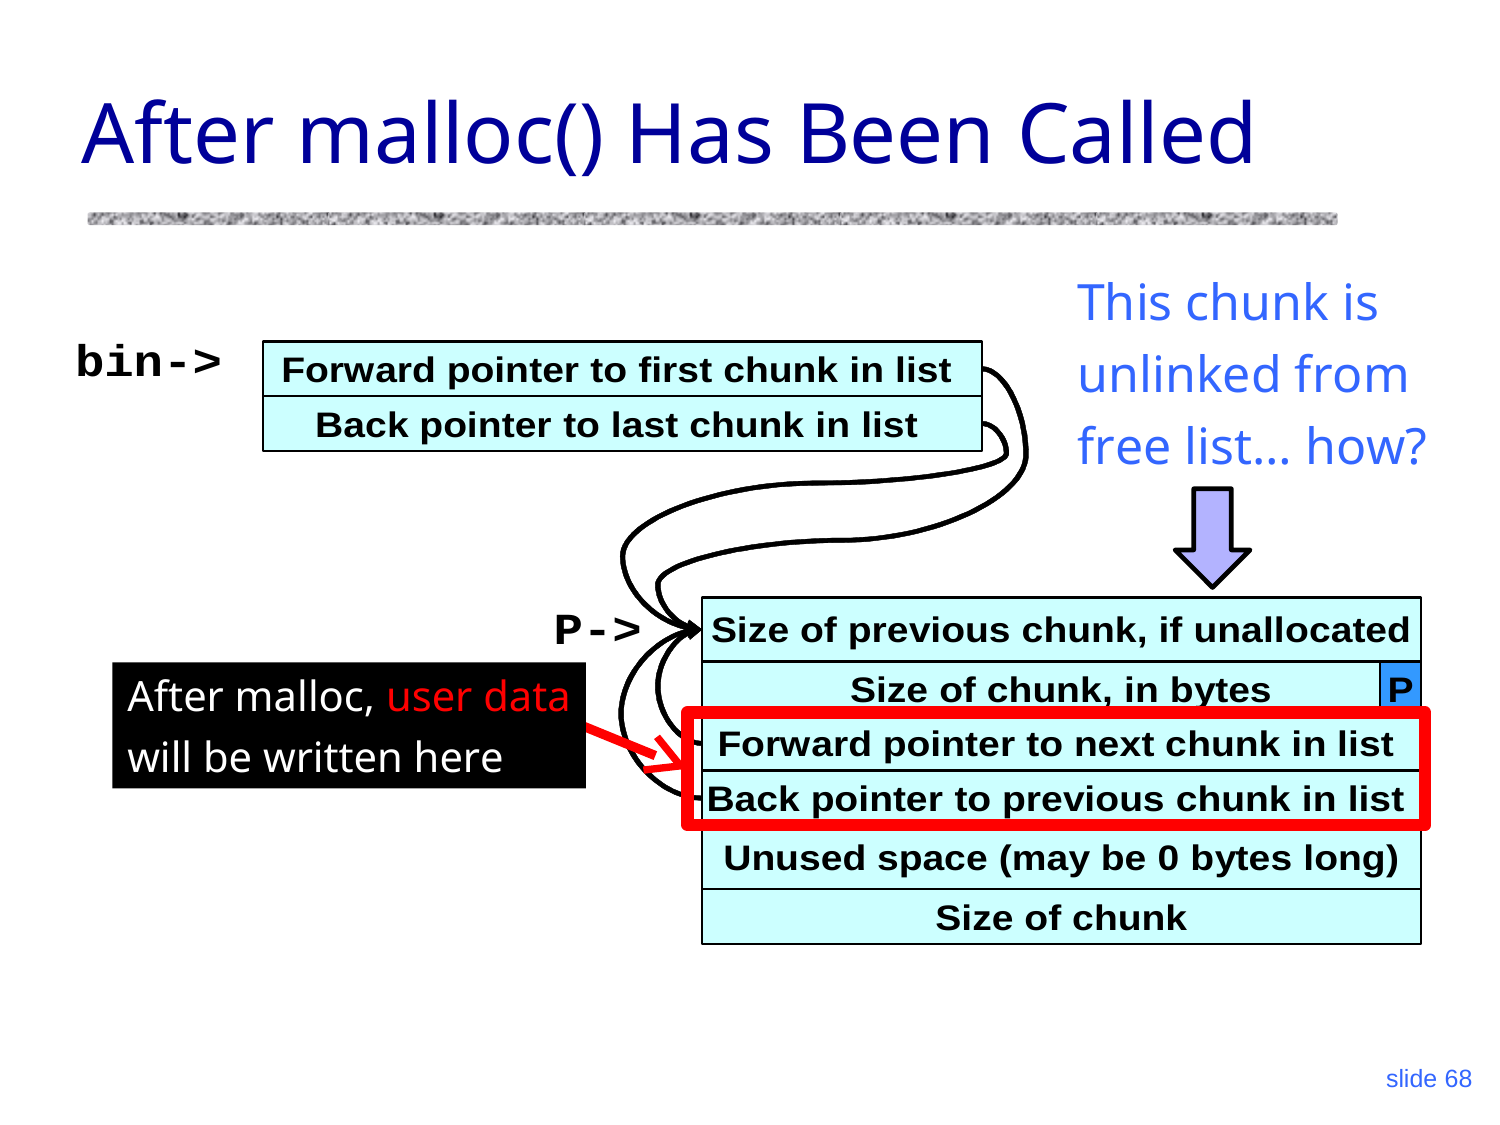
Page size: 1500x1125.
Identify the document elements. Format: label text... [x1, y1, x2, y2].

text_box After malloc, user data will be written here [112, 662, 586, 789]
picture [75, 340, 1426, 948]
picture [694, 719, 1419, 819]
picture [87, 212, 1338, 226]
text_box [1175, 488, 1251, 588]
text_box slide <number> [1174, 1025, 1488, 1101]
title After malloc() Has Been Called [66, 37, 1342, 188]
text_box This chunk is unlinked from free list… how? [1062, 262, 1443, 483]
